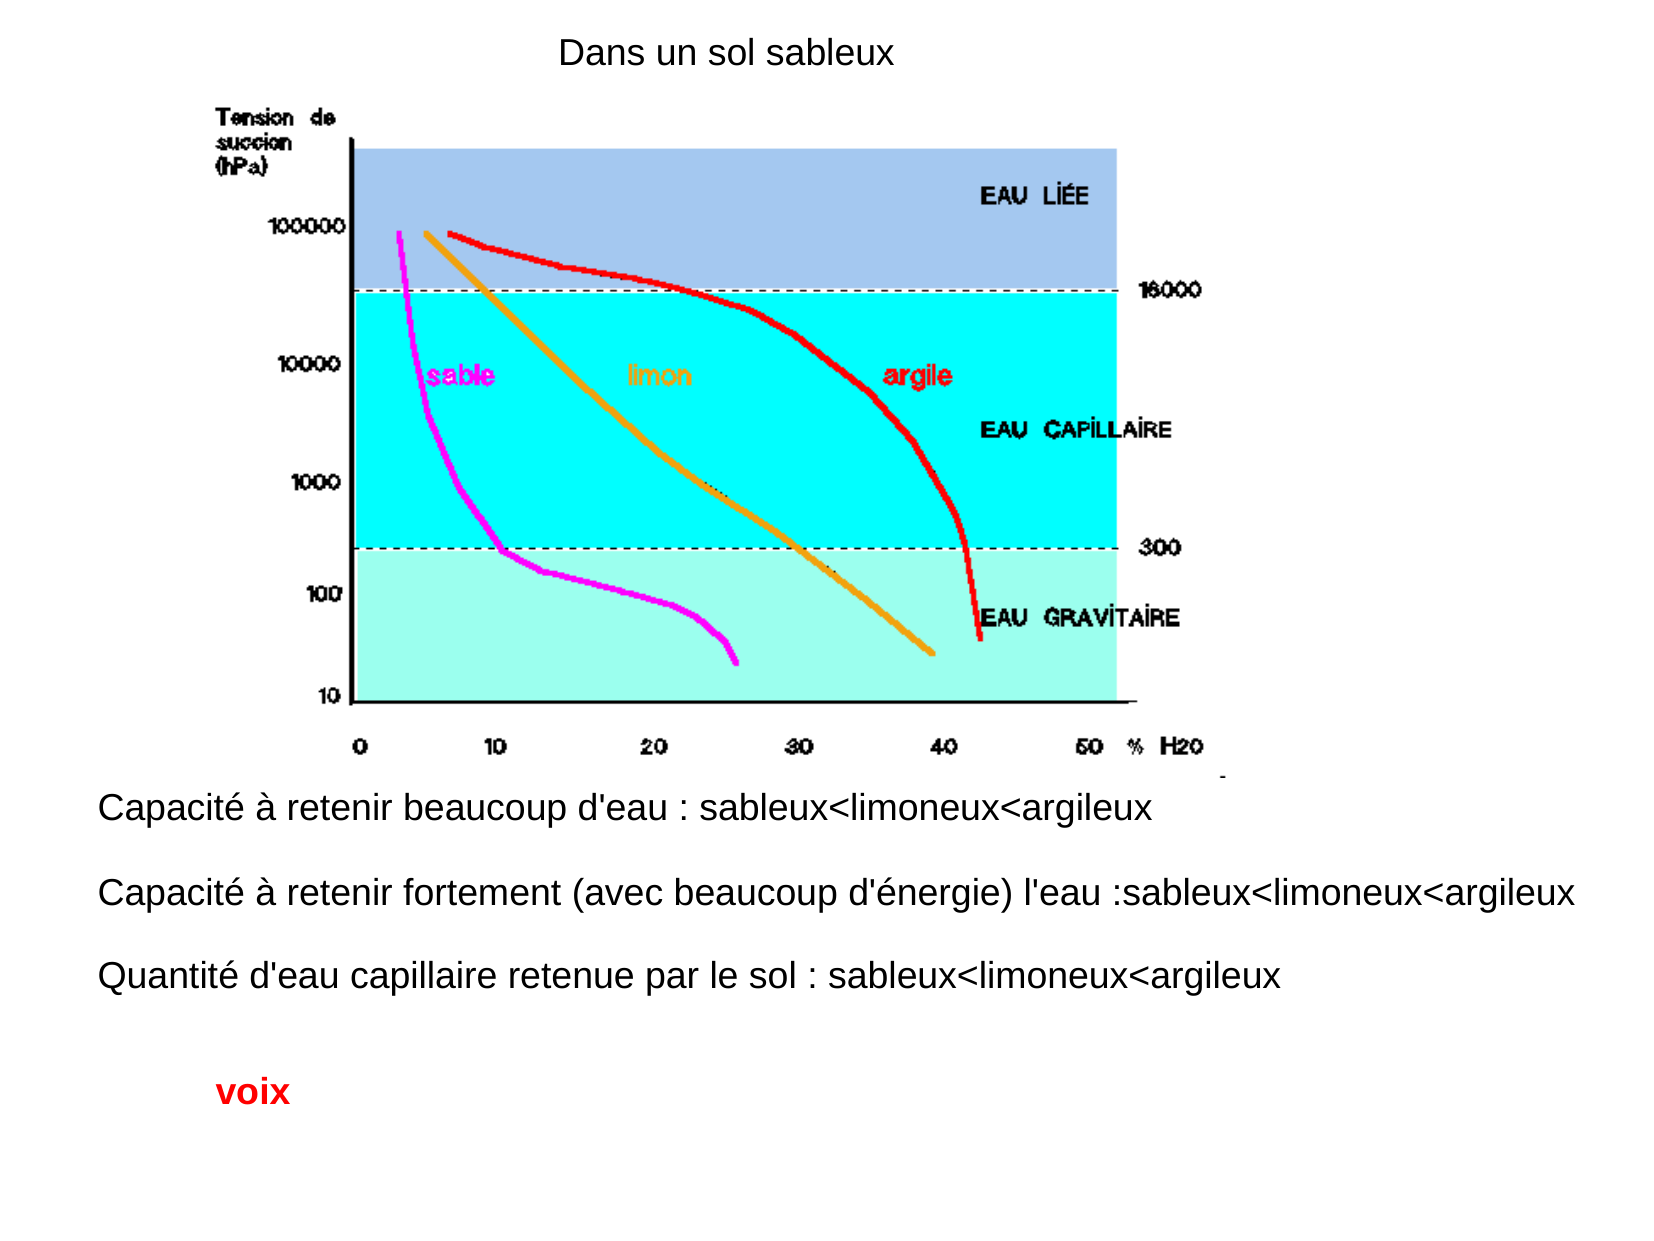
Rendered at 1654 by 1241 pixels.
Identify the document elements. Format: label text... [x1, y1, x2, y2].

text_box Dans un sol sableux [543, 23, 1300, 81]
text_box Capacité à retenir beaucoup d'eau : sableux<limoneux<argileux Capacité à retenir fortement (avec beaucoup d'énergie) l'eau :sableux<limoneux<argileux Quantité d'eau capillaire retenue par le sol : sableux<limoneux<argileux [82, 779, 1595, 1005]
text_box voix [200, 1062, 686, 1122]
picture [197, 36, 1229, 778]
